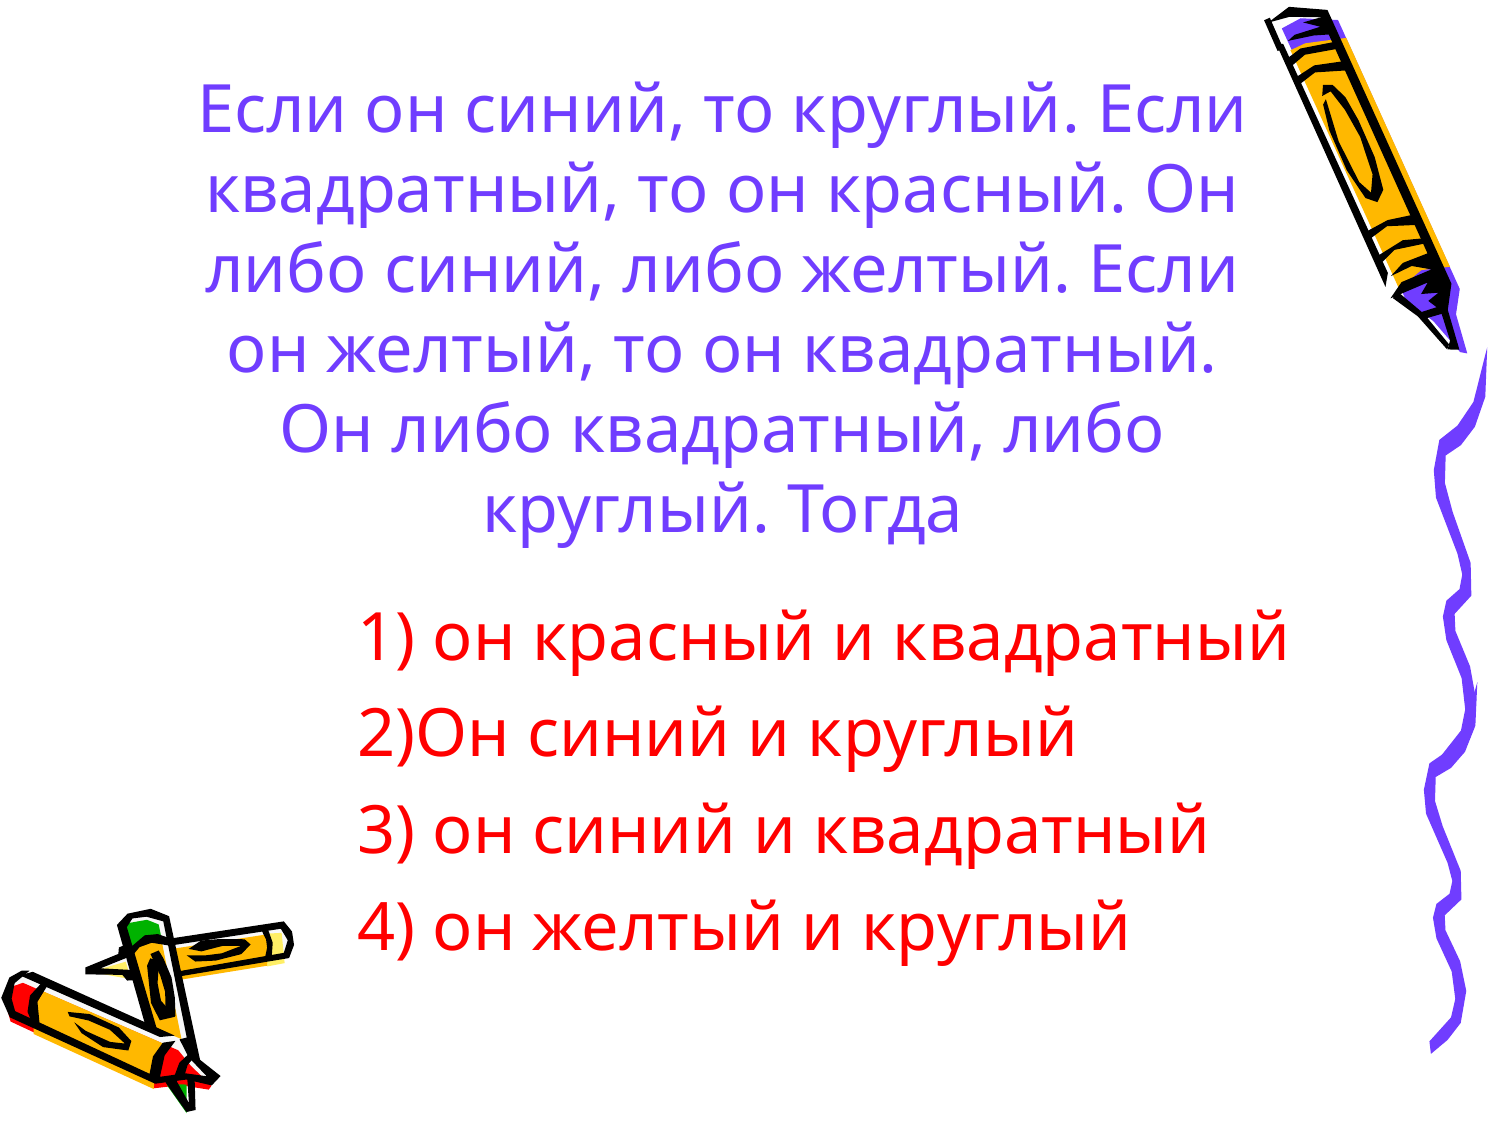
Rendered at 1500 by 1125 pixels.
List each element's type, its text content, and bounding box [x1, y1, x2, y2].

title Если он синий, то круглый. Если квадратный, то он красный. Он либо синий, либо желтый. Если он желтый, то он квадратный. Он либо квадратный, либо круглый. Тогда [159, 290, 1287, 554]
list 1) он красный и квадратный 2)Он синий и круглый 3) он синий и квадратный 4) он желтый и круглый [324, 586, 1387, 1045]
